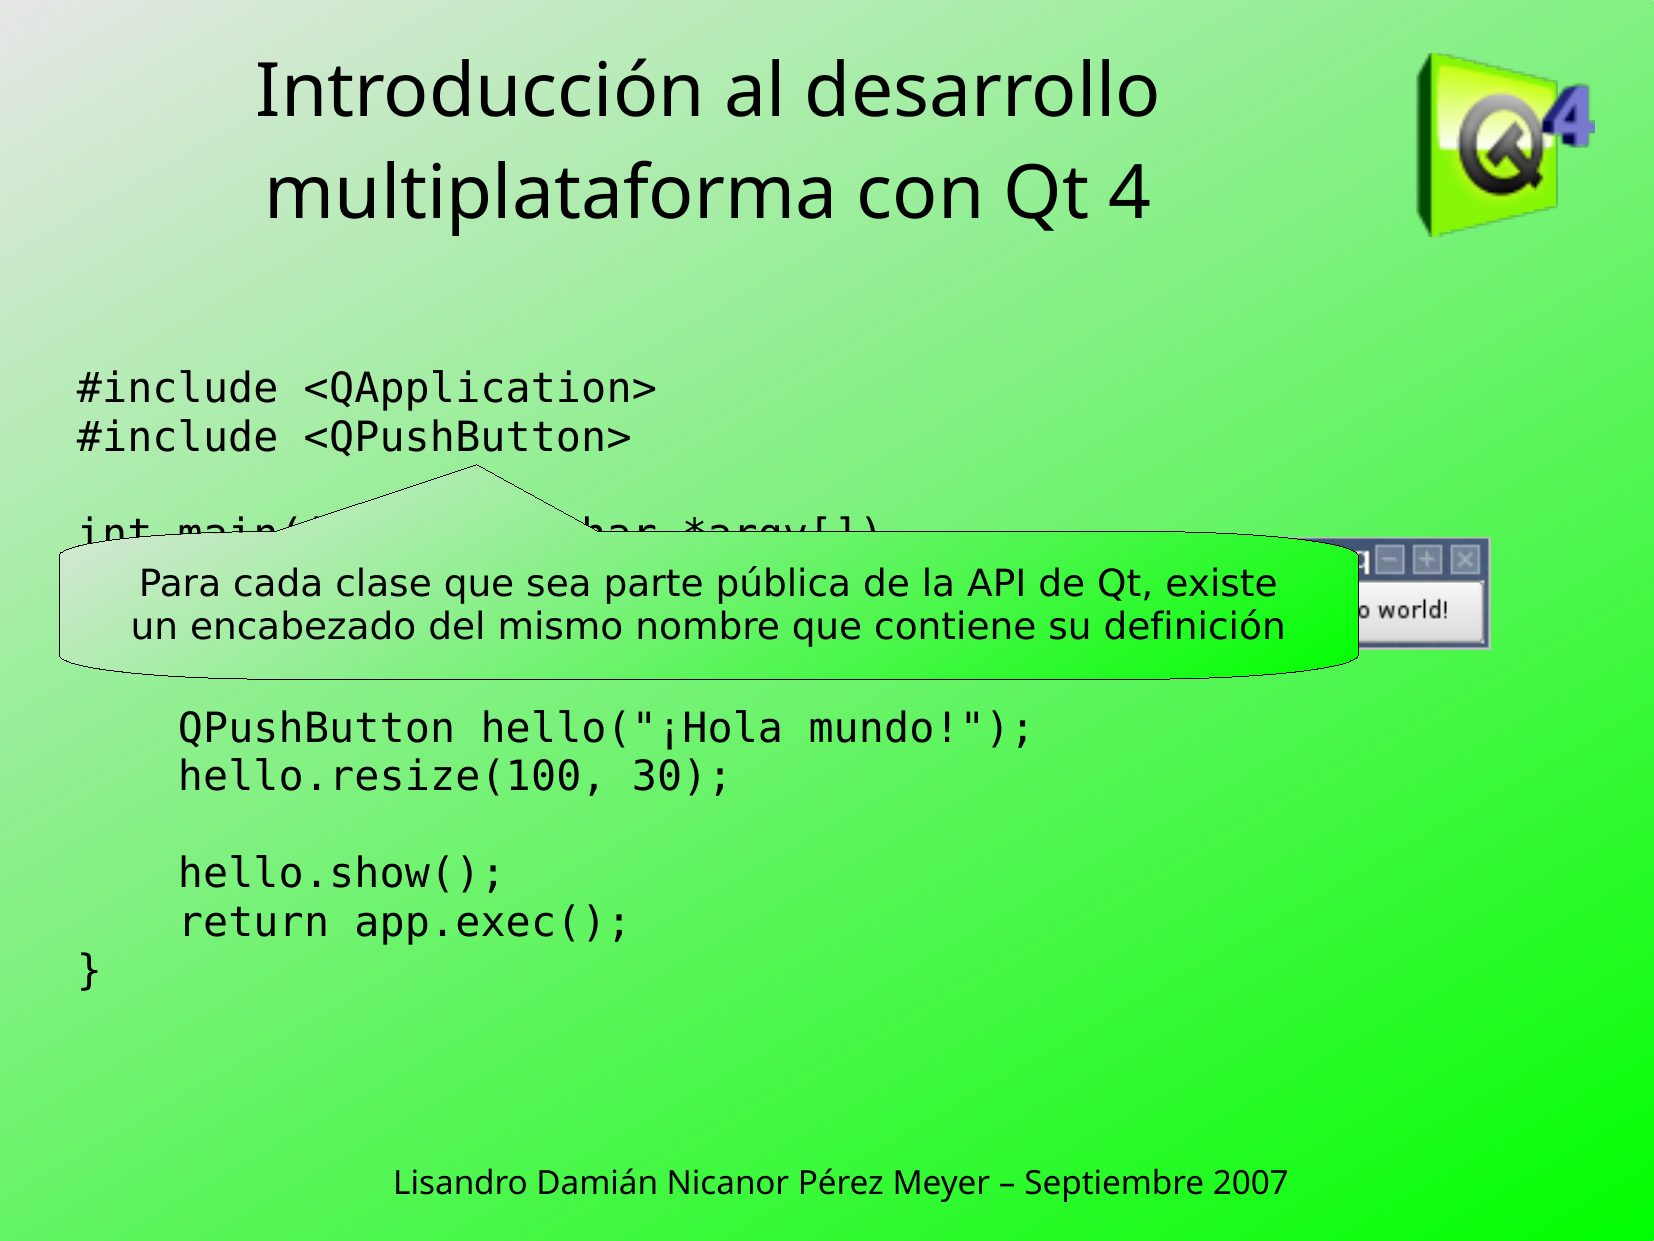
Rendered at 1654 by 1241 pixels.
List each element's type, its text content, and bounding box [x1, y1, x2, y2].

title Introducción al desarrollo multiplataforma con Qt 4 [147, 11, 1270, 265]
picture [1289, 537, 1491, 650]
subtitle #include <QApplication> #include <QPushButton> int main(int argc, char *argv[]) { QApplication app(argc, argv); QPushButton hello("¡Hola mundo!"); hello.resize(100, 30); hello.show(); return app.exec(); } [76, 265, 1565, 1093]
text_box Para cada clase que sea parte pública de la API de Qt, existe un encabezado del mismo nombre que contiene su definición [59, 464, 1359, 680]
picture [1412, 53, 1595, 237]
text_box Lisandro Damián Nicanor Pérez Meyer – Septiembre 2007 [88, 1151, 1595, 1213]
